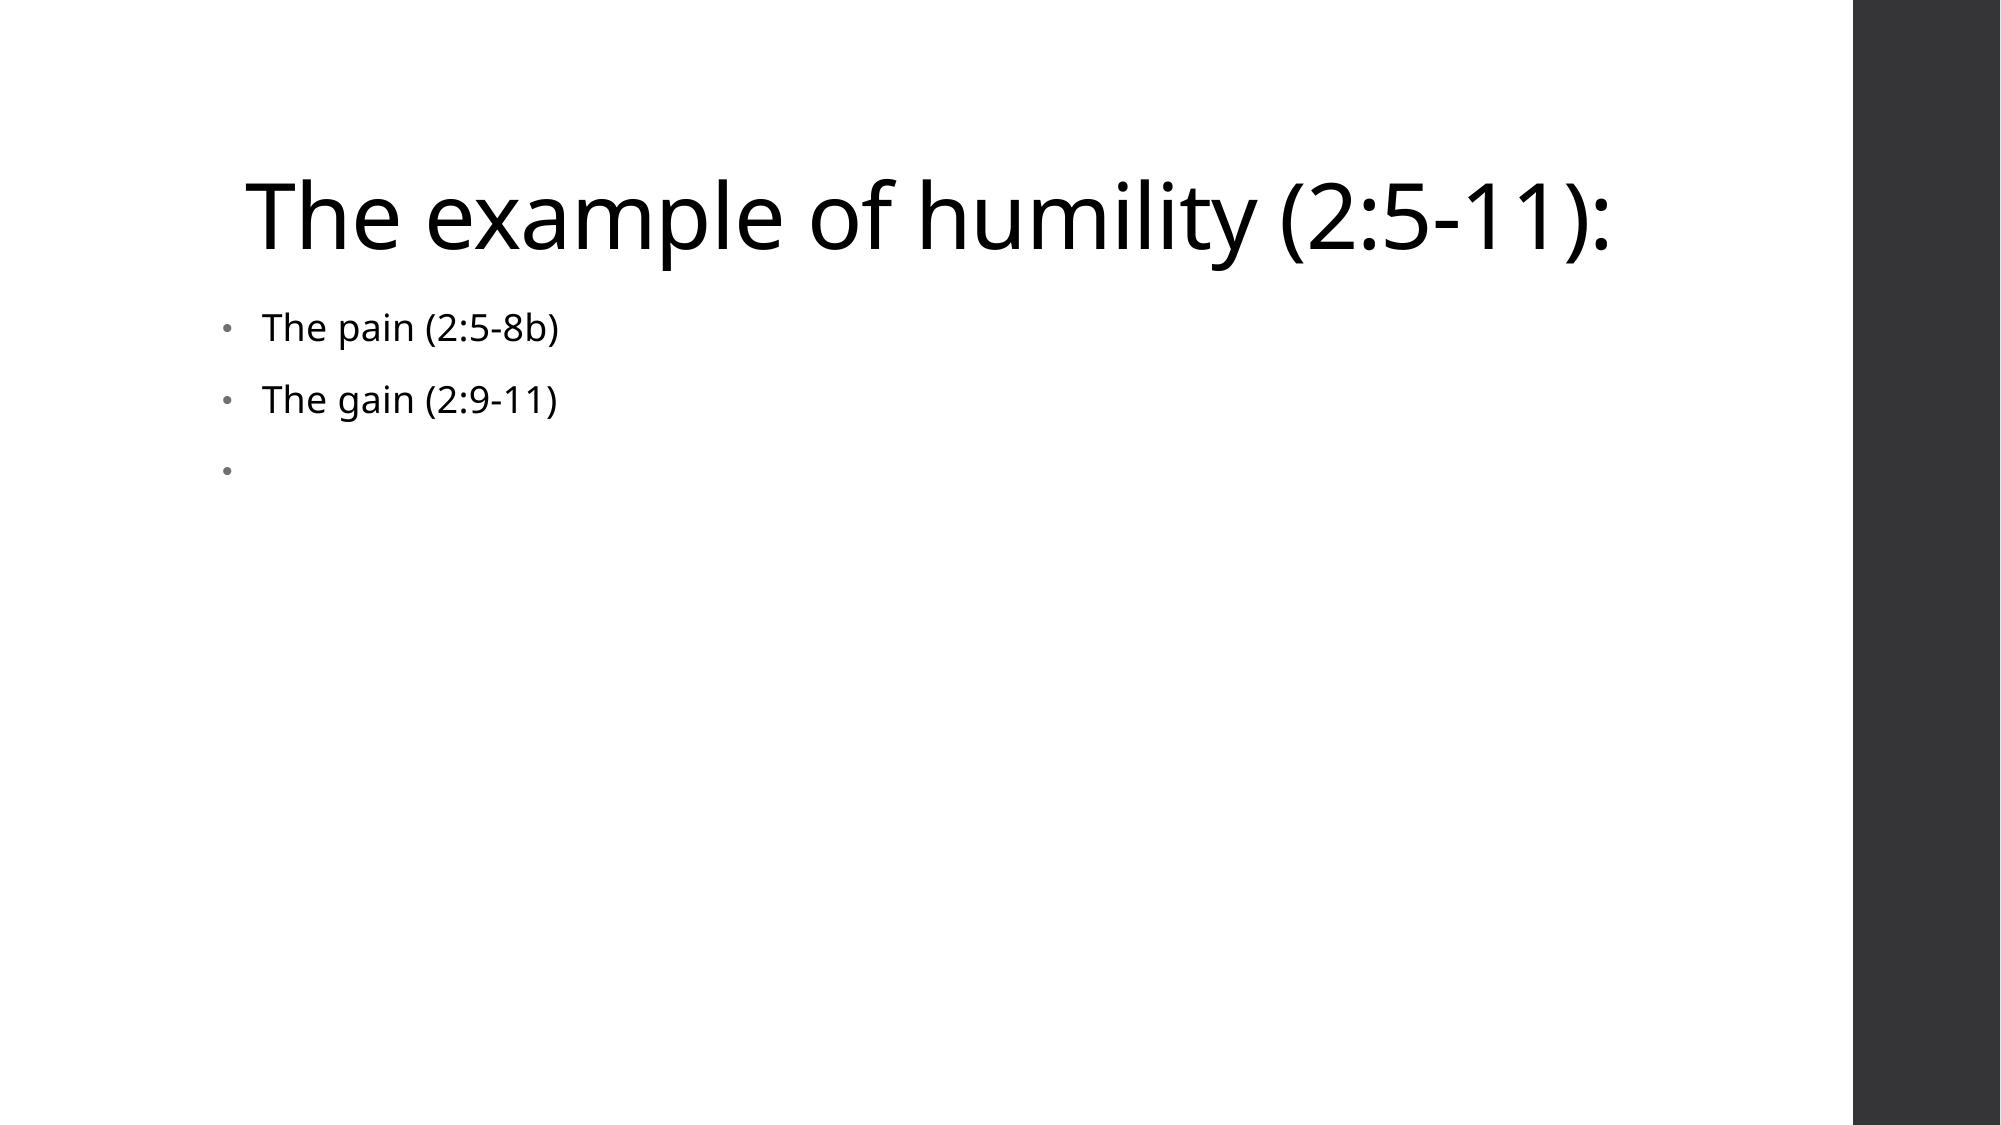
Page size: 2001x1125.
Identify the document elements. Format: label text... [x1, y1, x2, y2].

list The pain (2:5-8b) The gain (2:9-11) [206, 299, 1617, 1014]
title The example of humility (2:5-11): [206, 60, 1797, 278]
